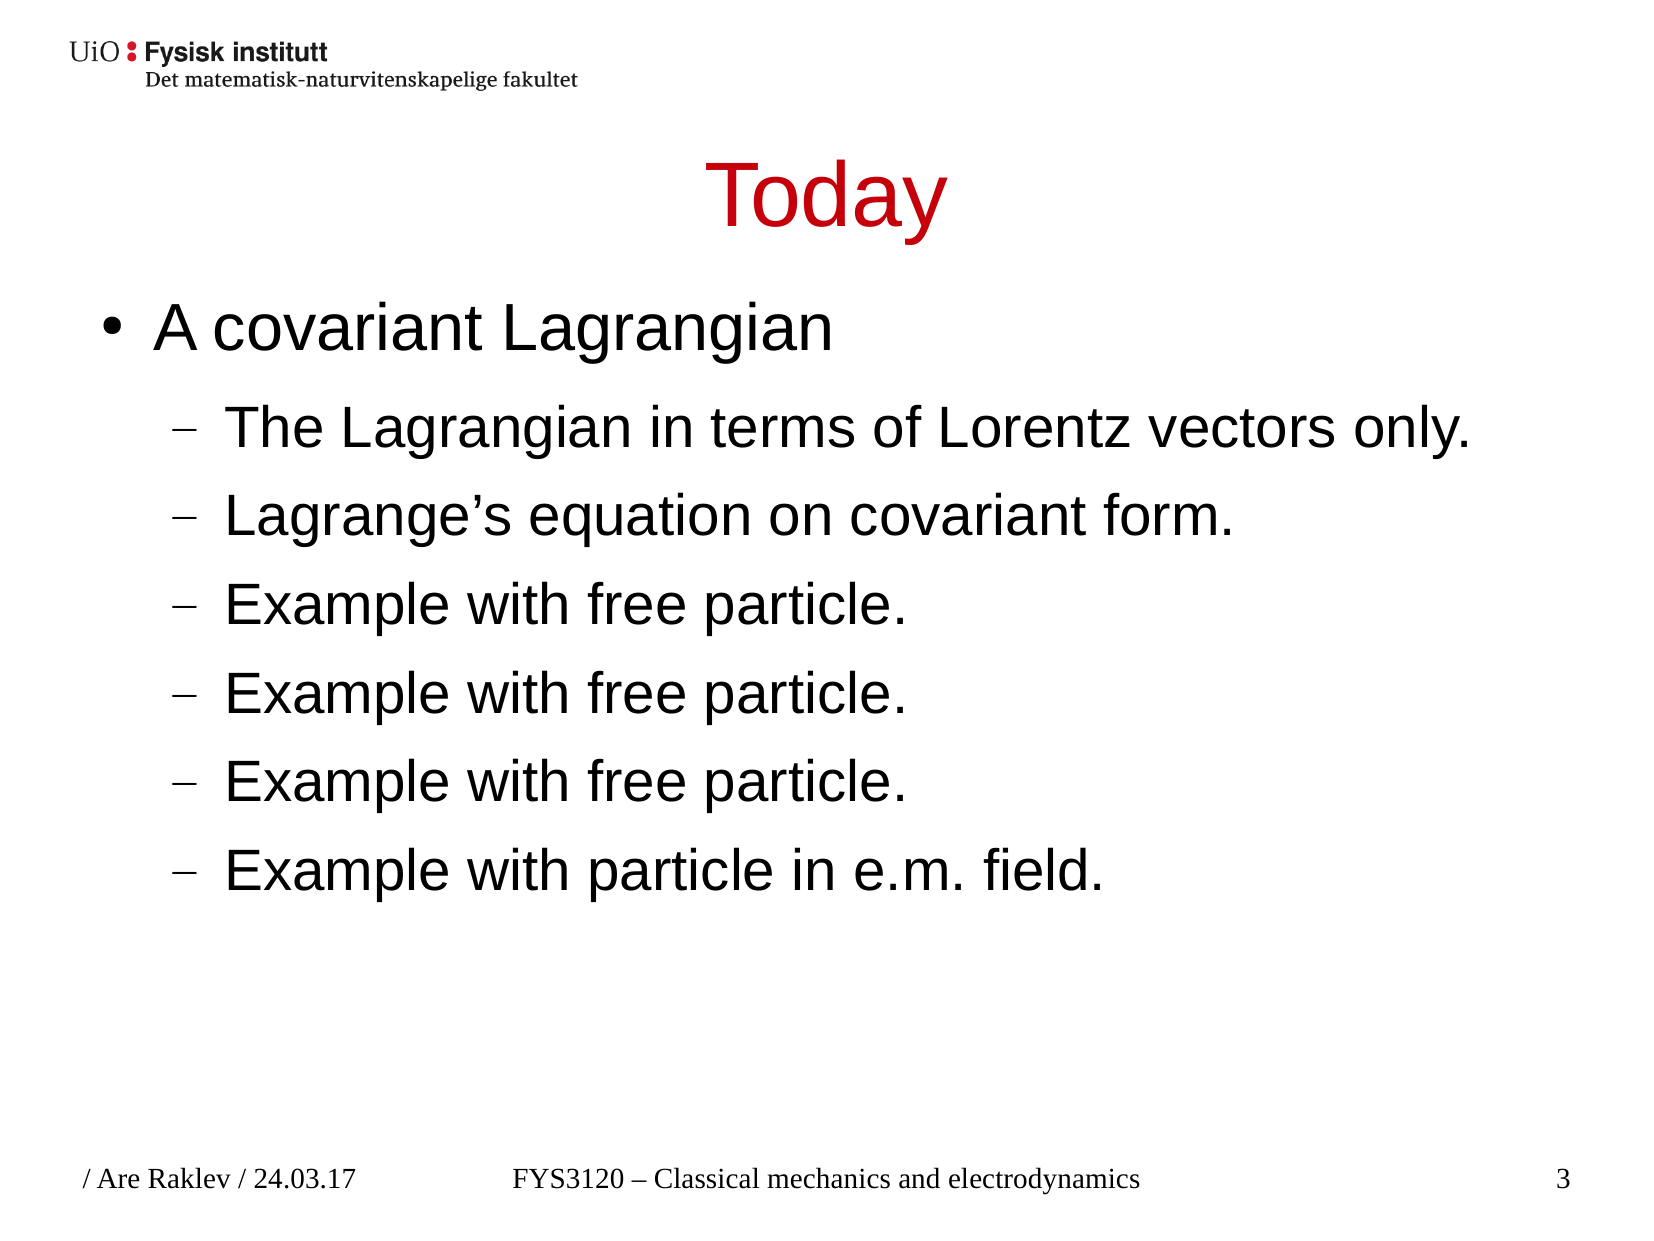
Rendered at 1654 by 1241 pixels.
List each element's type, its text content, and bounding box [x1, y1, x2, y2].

title Today [82, 90, 1571, 290]
list A covariant Lagrangian The Lagrangian in terms of Lorentz vectors only. Lagrange’s equation on covariant form. Example with free particle. Example with free particle. Example with free particle. Example with particle in e.m. field. [82, 290, 1571, 1094]
picture [68, 37, 581, 93]
